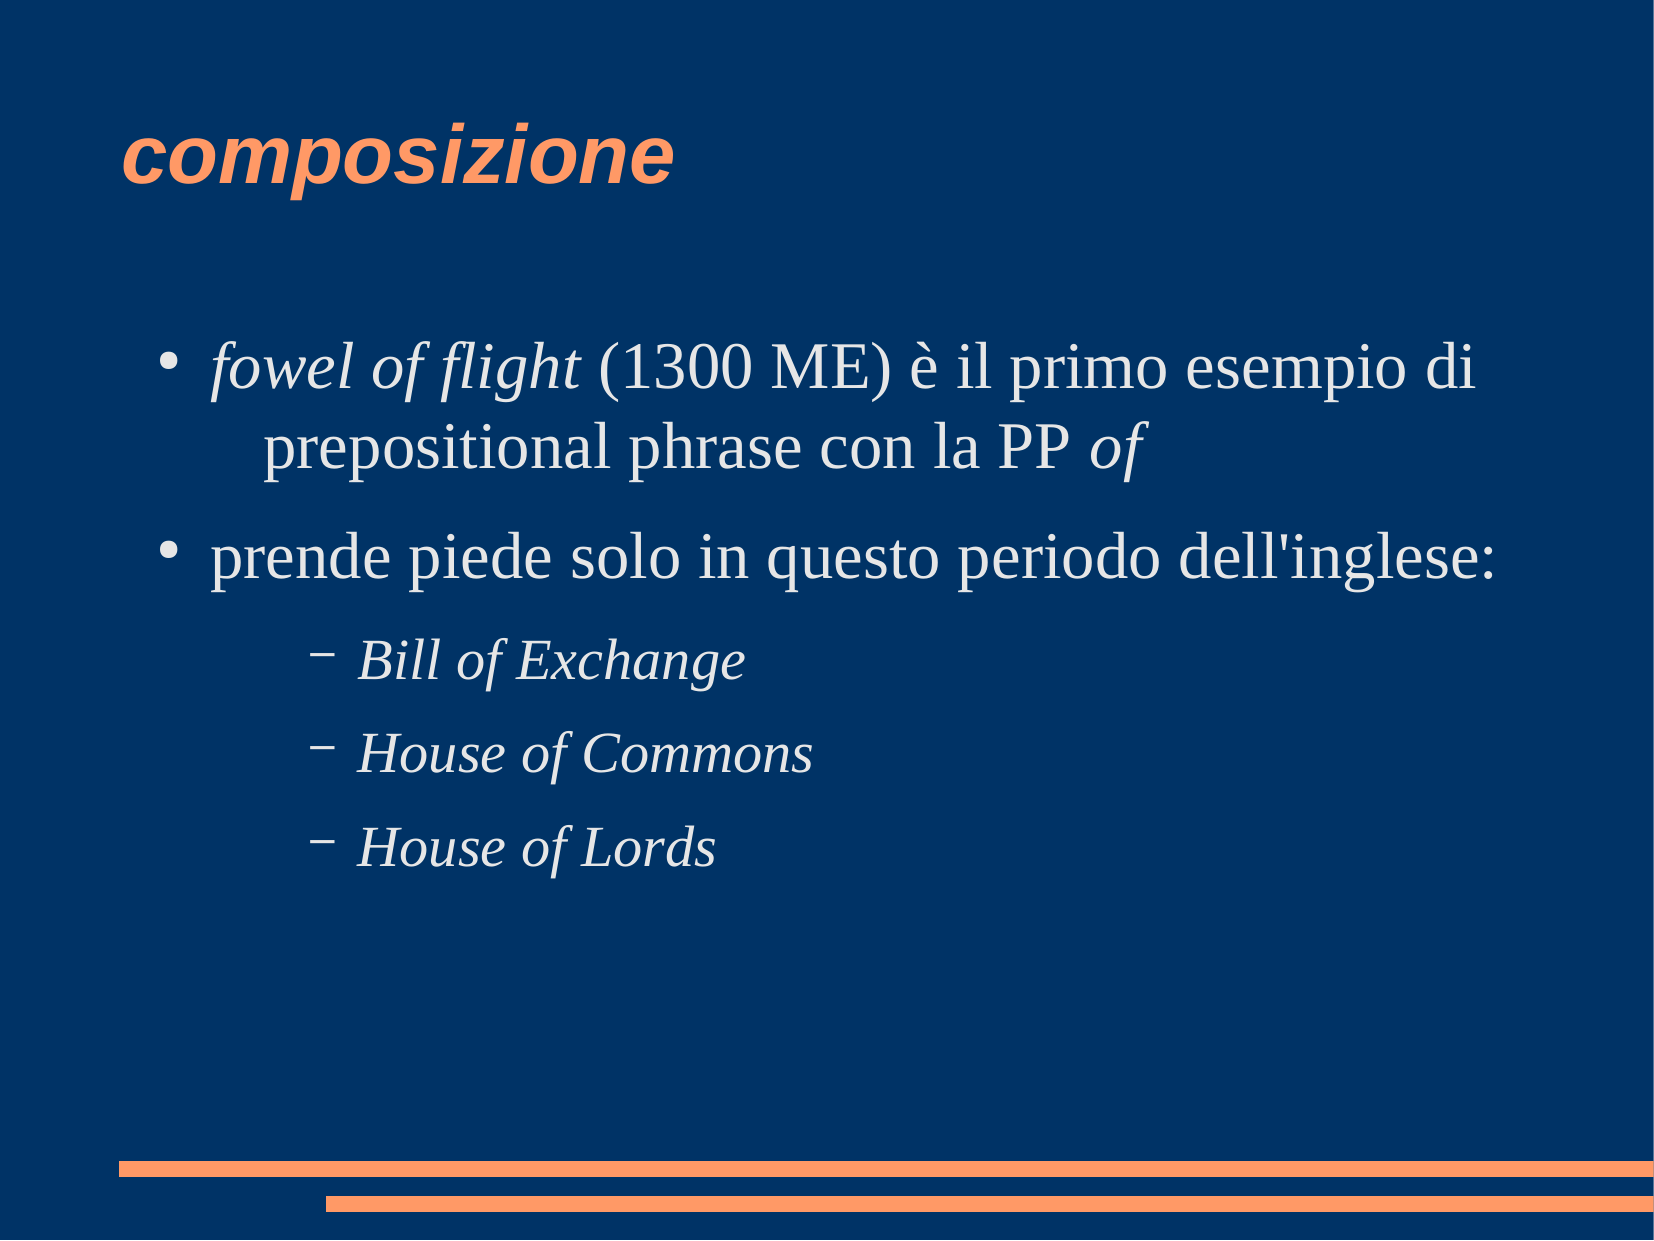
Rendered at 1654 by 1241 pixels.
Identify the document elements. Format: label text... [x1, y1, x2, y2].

title composizione [121, 53, 1534, 246]
list fowel of flight (1300 ME) è il primo esempio di prepositional phrase con la PP of prende piede solo in questo periodo dell'inglese: Bill of Exchange House of Commons House of Lords [121, 322, 1561, 1126]
